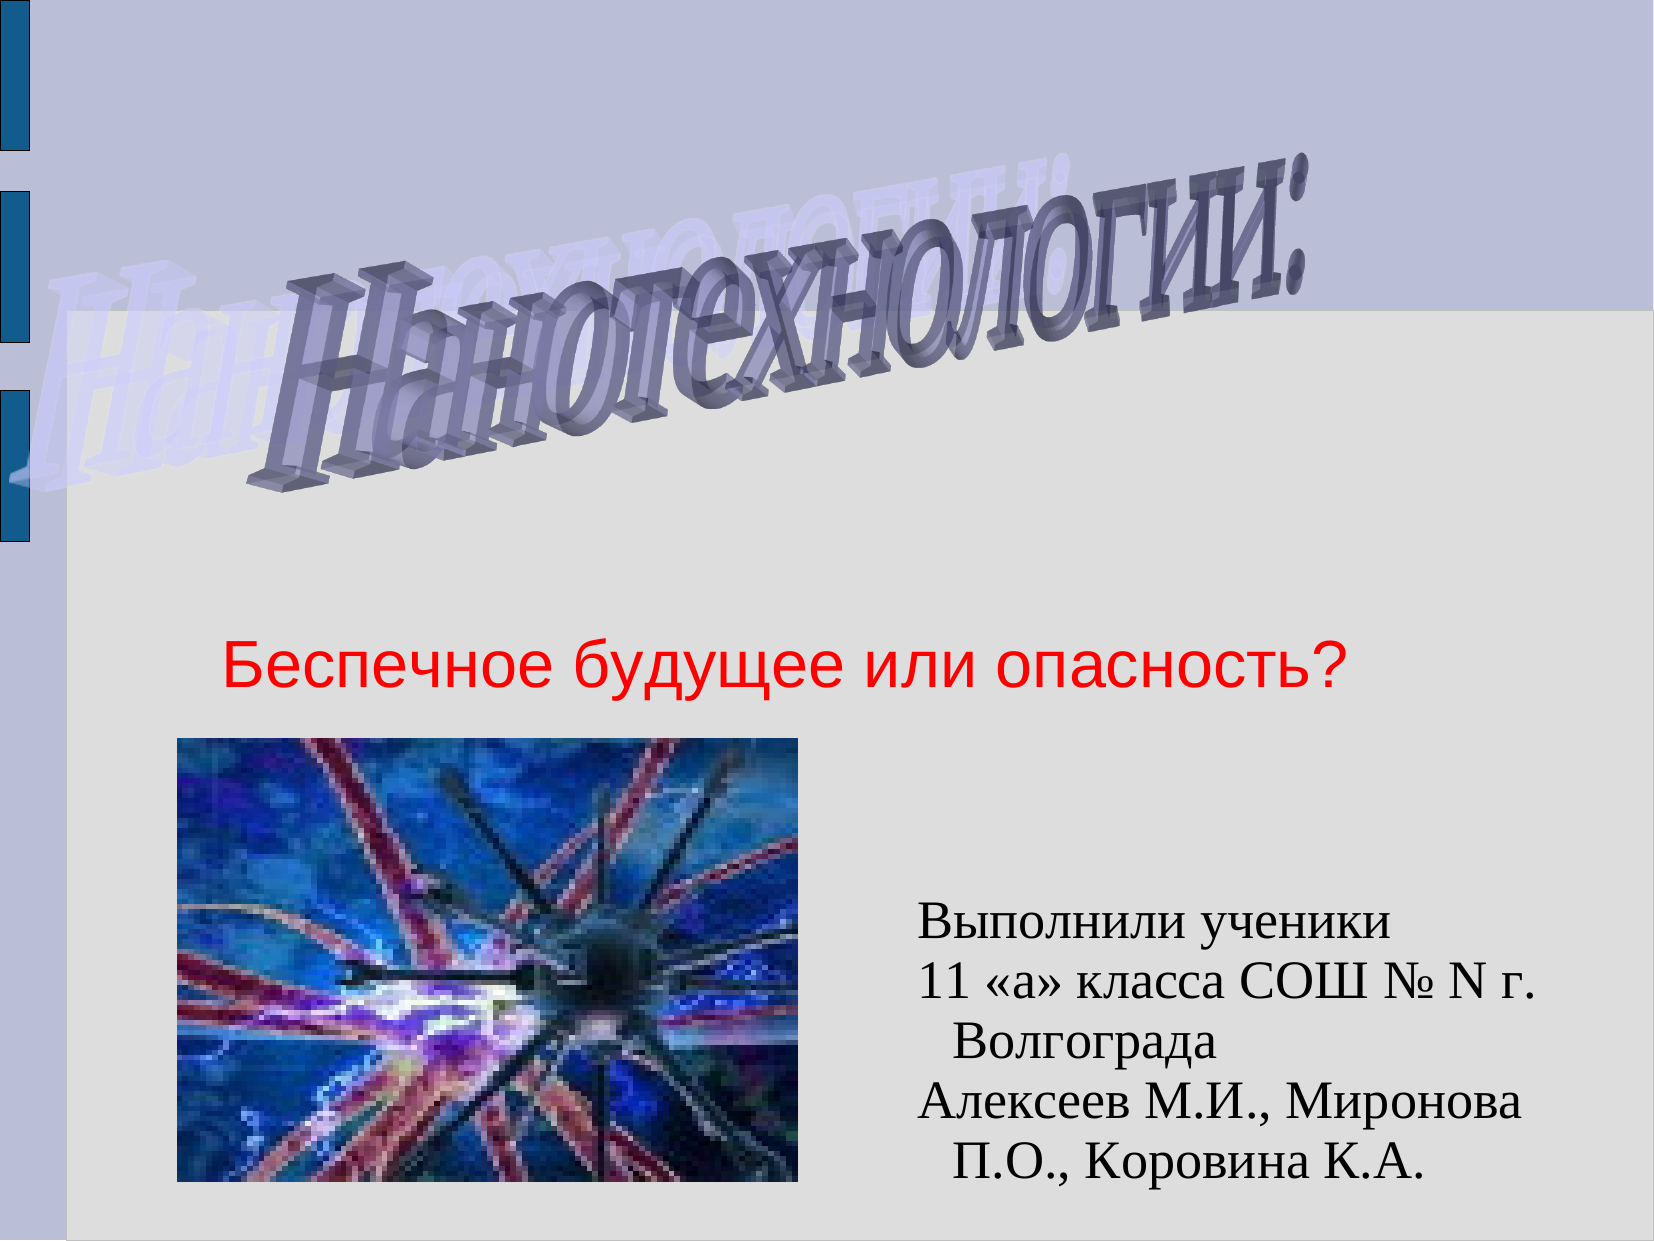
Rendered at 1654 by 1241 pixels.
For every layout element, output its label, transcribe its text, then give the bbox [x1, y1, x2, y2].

text_box Выполнили ученики 11 «а» класса СОШ № N г. Волгограда Алексеев М.И., Миронова П.О., Коровина К.А. [917, 442, 1654, 1241]
text_box Беспечное будущее или опасность? [206, 620, 1365, 710]
picture [177, 738, 798, 1182]
